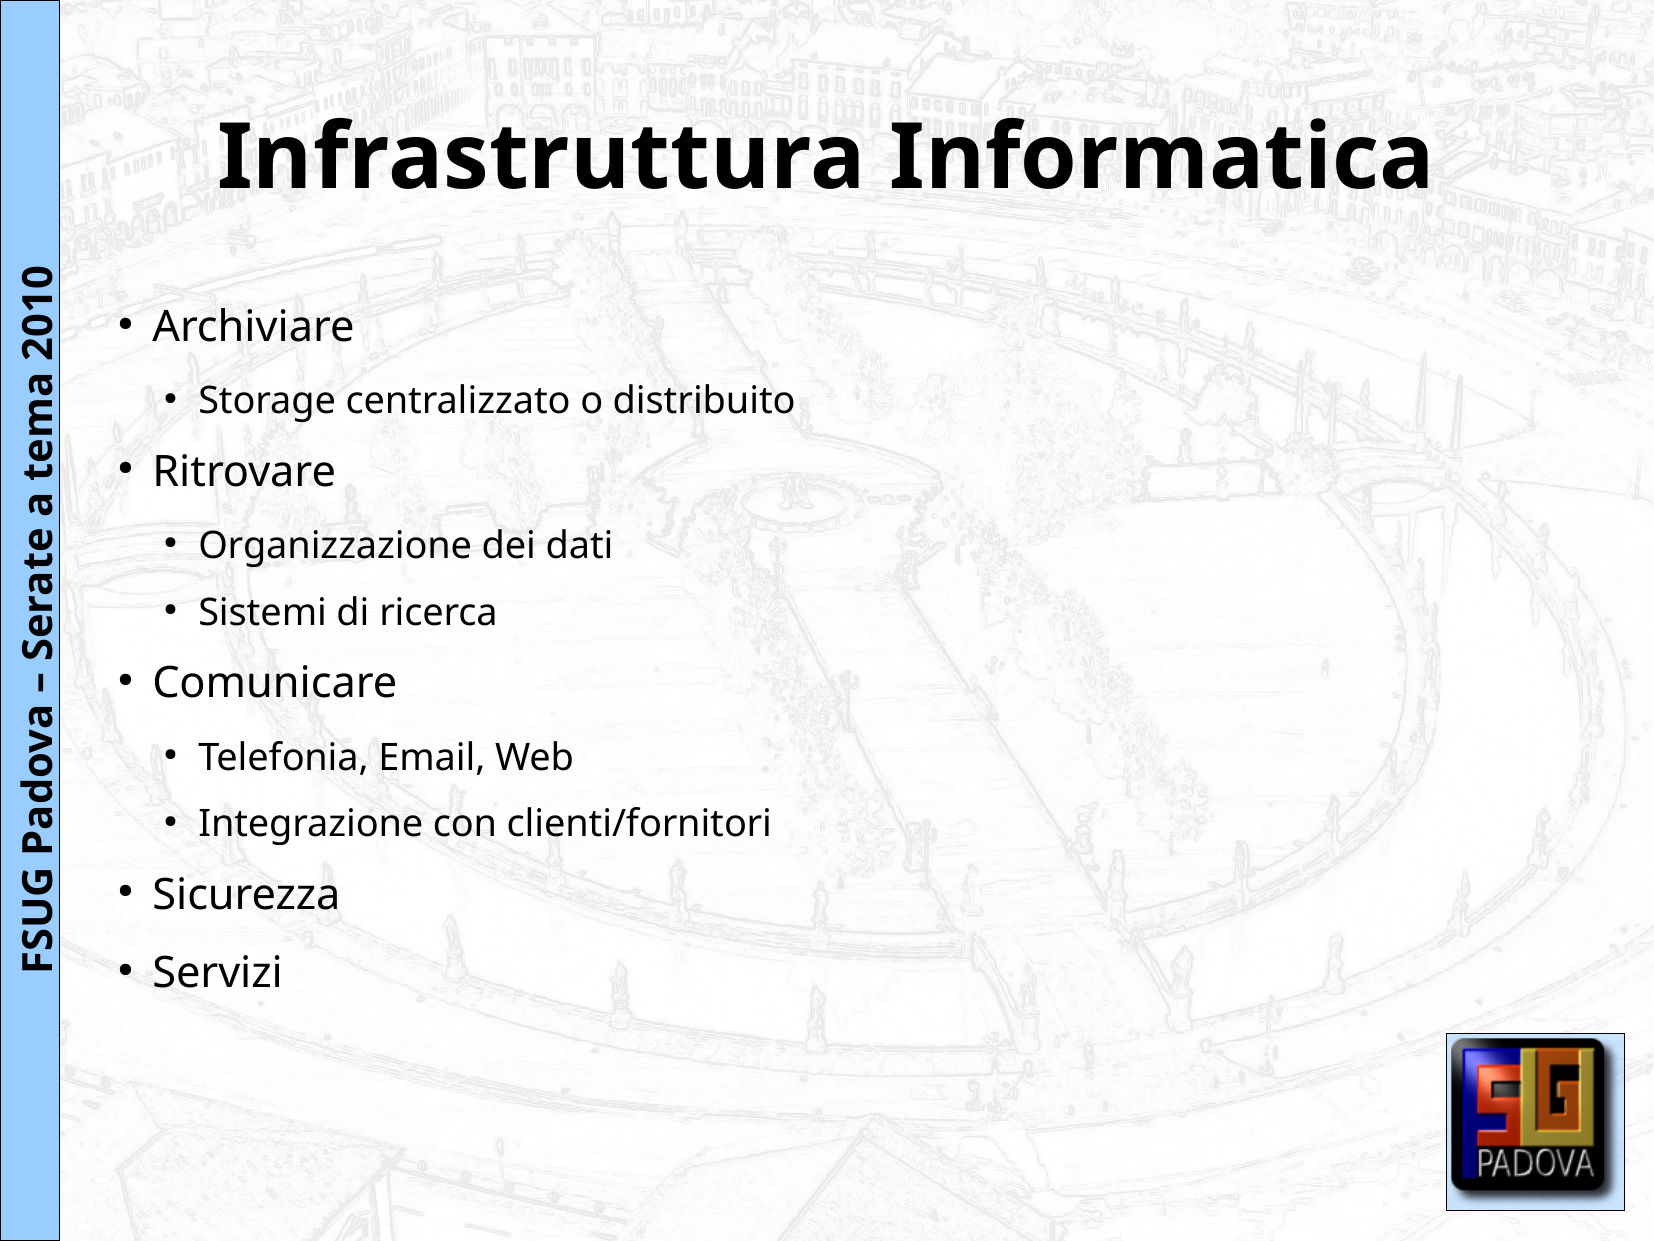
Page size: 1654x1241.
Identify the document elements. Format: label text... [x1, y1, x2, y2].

list Archiviare Storage centralizzato o distribuito Ritrovare Organizzazione dei dati Sistemi di ricerca Comunicare Telefonia, Email, Web Integrazione con clienti/fornitori Sicurezza Servizi [106, 295, 1625, 1004]
picture [60, 0, 1654, 1241]
title Infrastruttura Informatica [82, 49, 1571, 257]
text_box FSUG Padova – Serate a tema 2010 [0, 0, 60, 1241]
